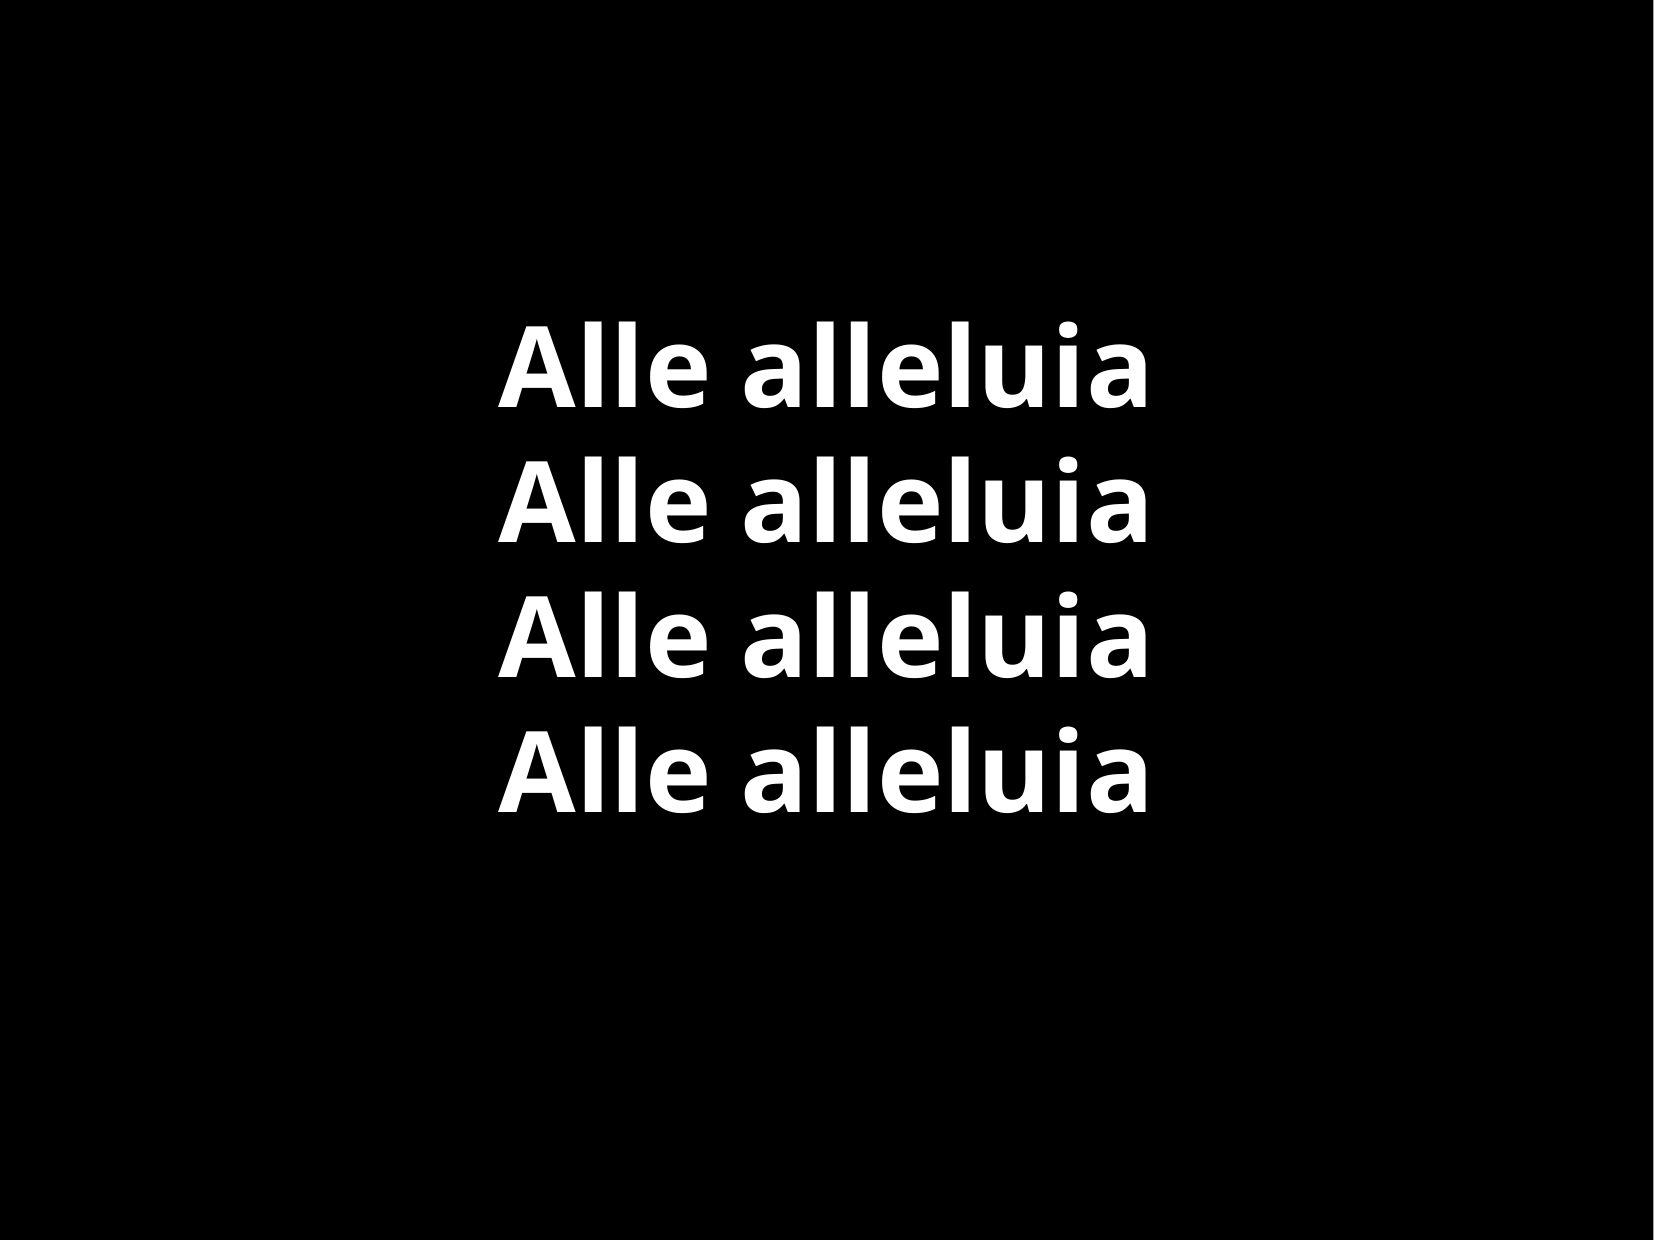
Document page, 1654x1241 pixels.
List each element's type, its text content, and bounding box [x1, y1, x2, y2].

title Alle alleluia Alle alleluia Alle alleluia Alle alleluia [45, 73, 1609, 651]
